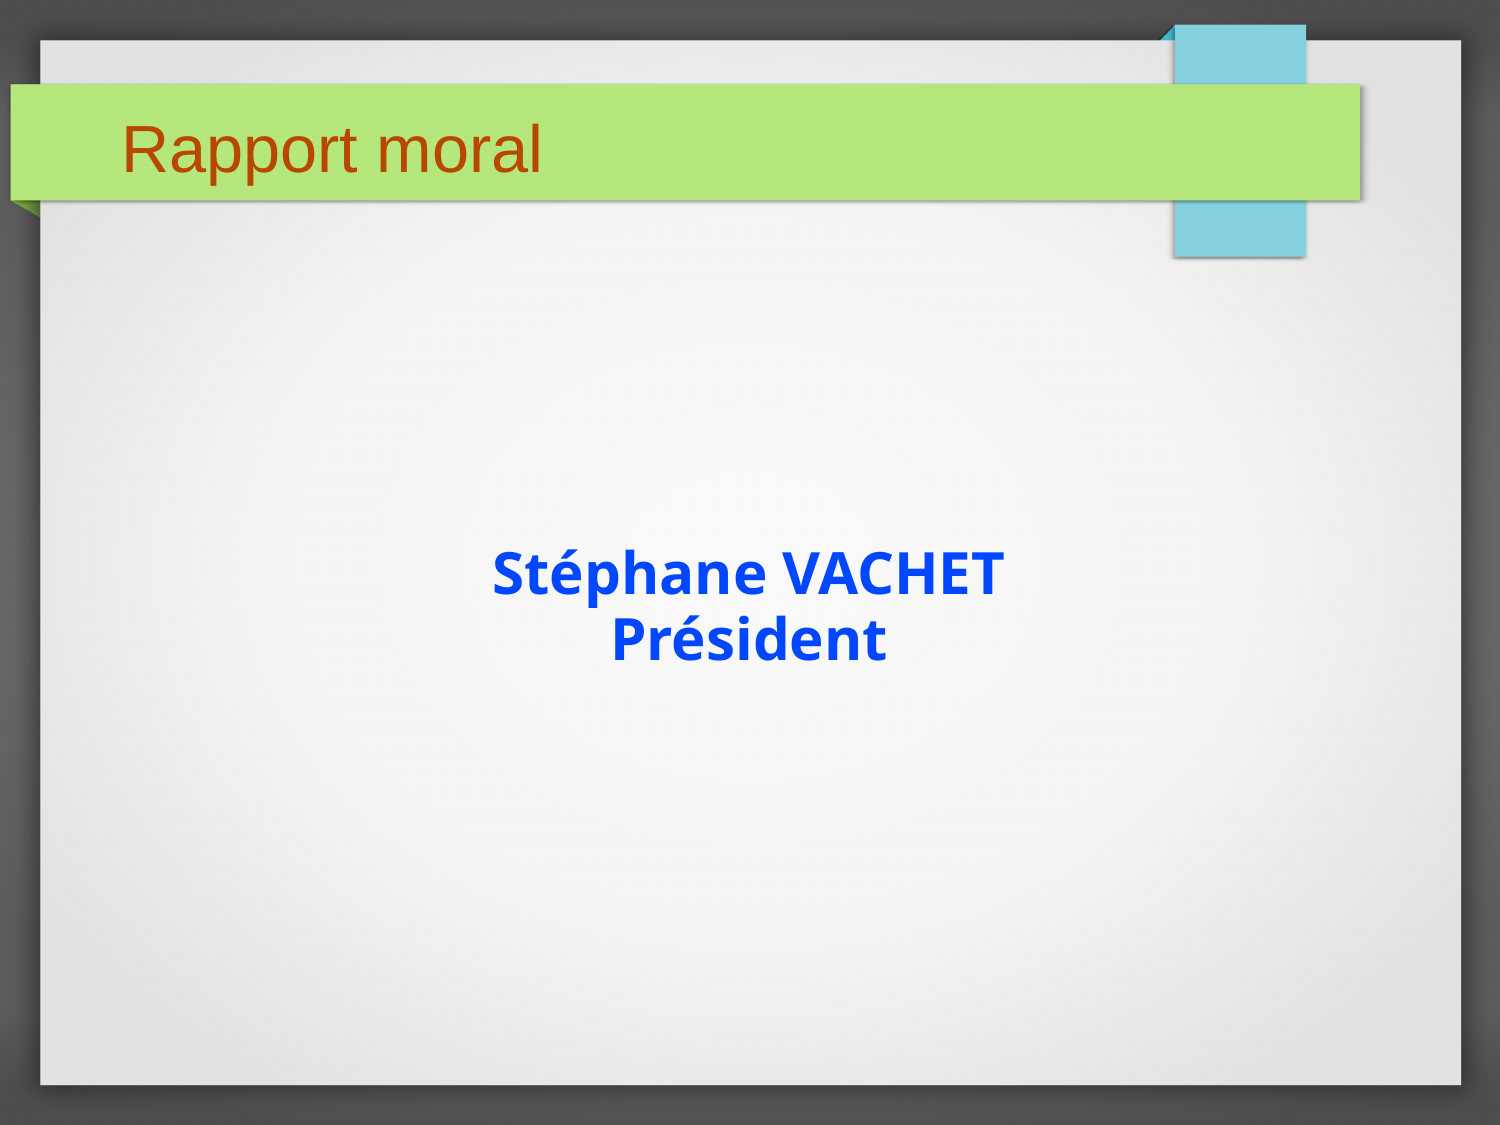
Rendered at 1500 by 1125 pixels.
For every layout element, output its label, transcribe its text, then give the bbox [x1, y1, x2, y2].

subtitle Stéphane VACHET Président [213, 534, 1264, 686]
title Rapport moral [106, 59, 1416, 247]
picture [0, 0, 1500, 1125]
